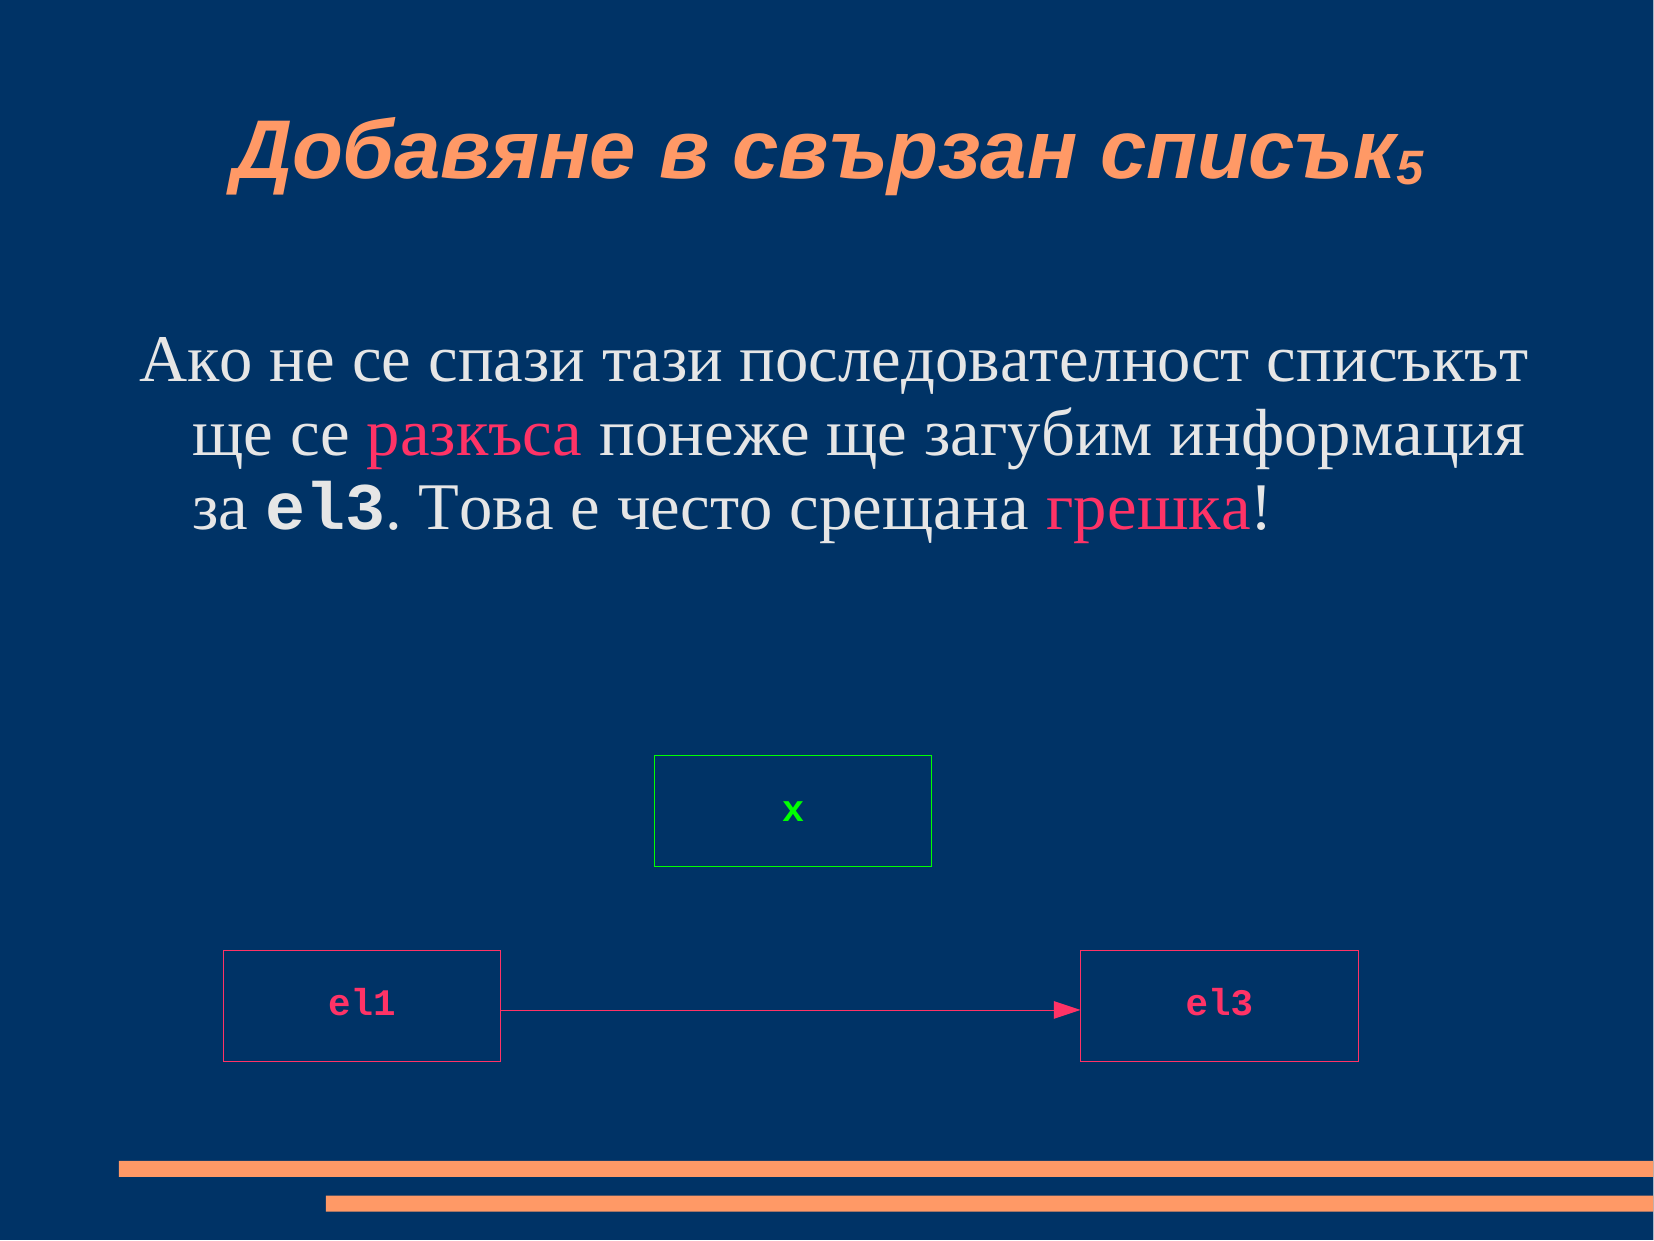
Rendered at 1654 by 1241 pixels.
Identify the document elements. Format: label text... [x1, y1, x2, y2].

title Добавяне в свързан списък5 [121, 46, 1534, 254]
text_box x [654, 755, 932, 867]
list Ако не се спази тази последователност списъкът ще се разкъса понеже ще загубим информация за el3. Това е често срещана грешка! [121, 322, 1561, 1133]
